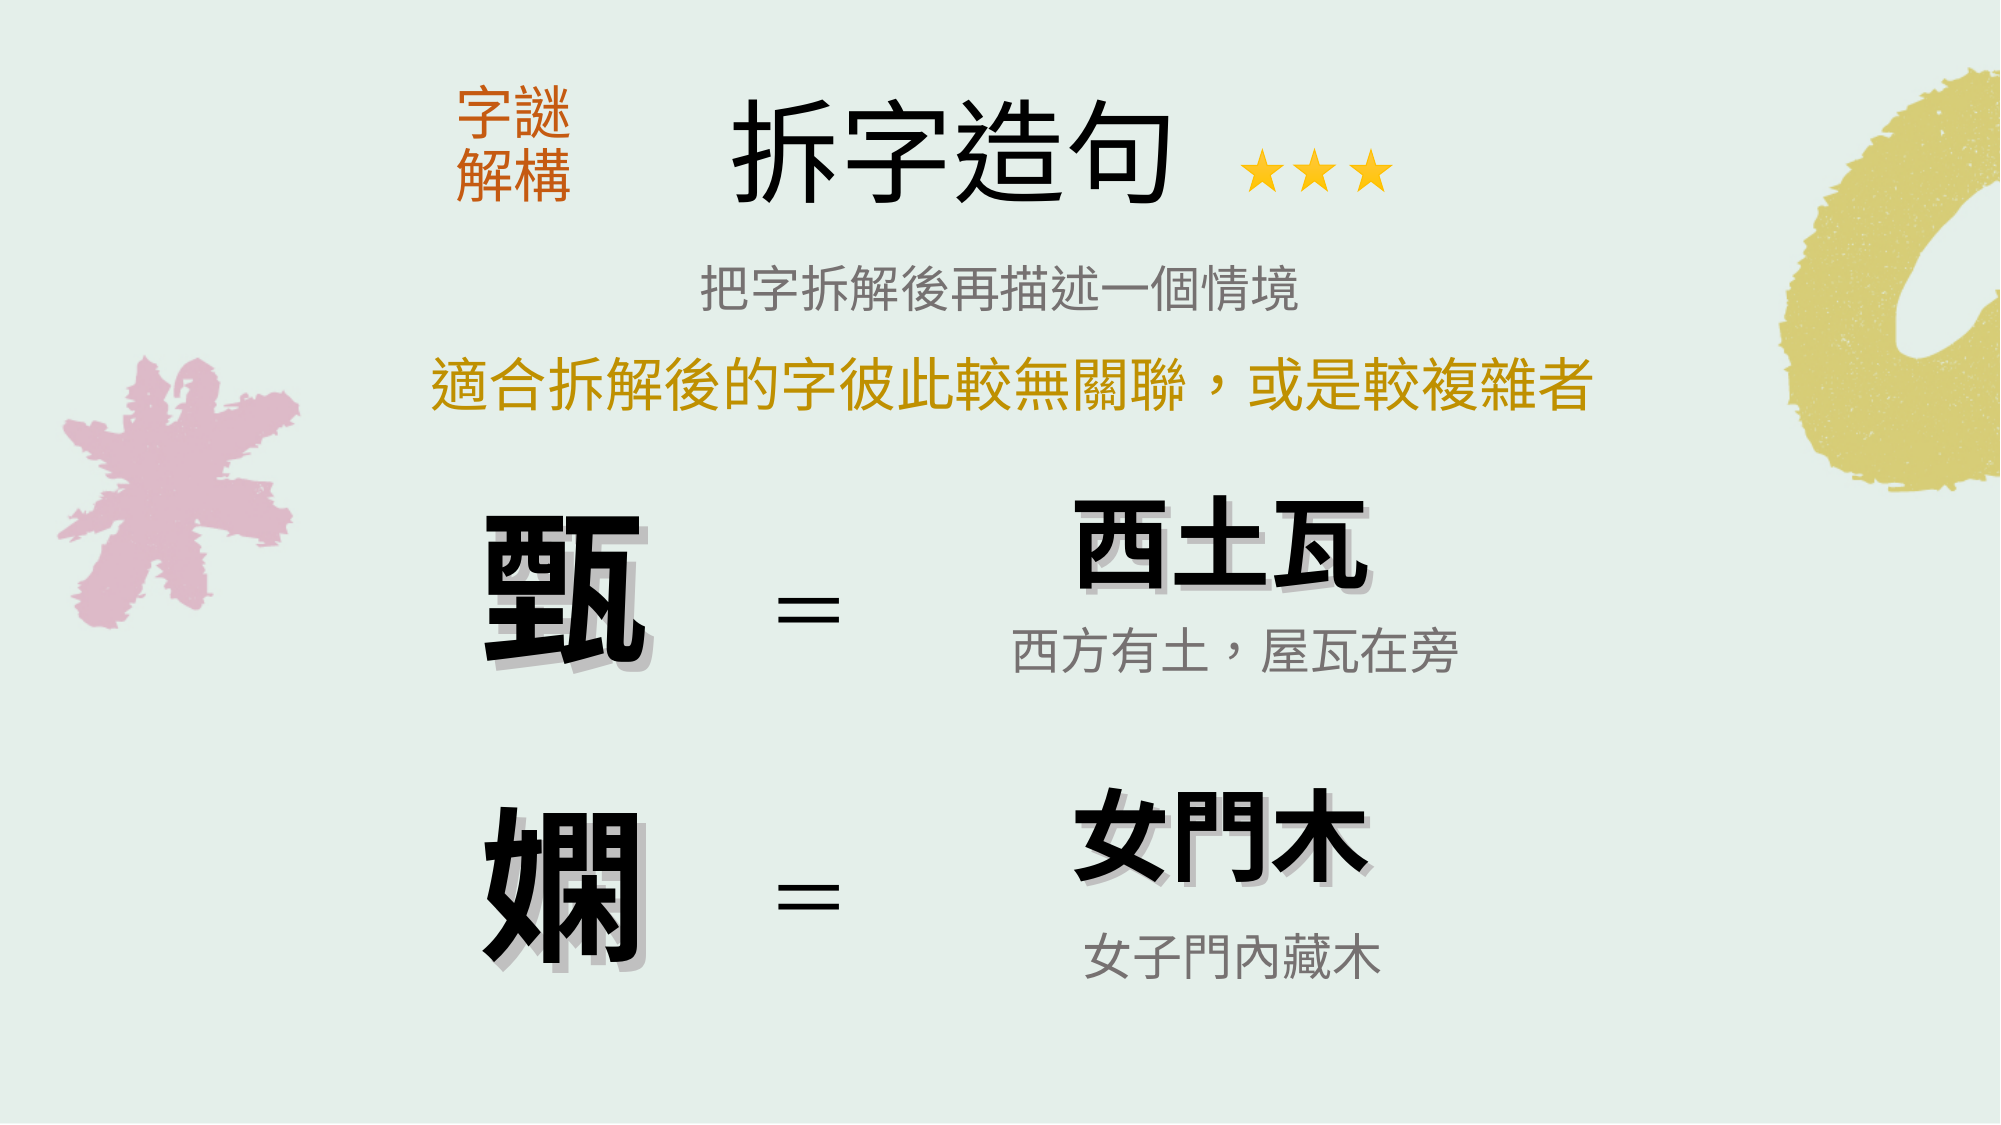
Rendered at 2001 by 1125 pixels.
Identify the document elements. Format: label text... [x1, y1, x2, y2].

title 字謎 解構 [401, 59, 626, 235]
text_box 西土瓦 [894, 487, 1547, 610]
text_box 甄 [429, 497, 697, 744]
text_box 嫻 [429, 797, 697, 1022]
text_box 拆字造句 [611, 74, 1296, 224]
picture [0, 0, 2000, 1125]
text_box [1241, 149, 1283, 191]
text_box [1350, 149, 1392, 191]
text_box 把字拆解後再描述一個情境 [600, 250, 1400, 325]
text_box 適合拆解後的字彼此較無關聯，或是較複雜者 [378, 341, 1649, 426]
text_box 女門木 [894, 779, 1547, 918]
text_box [1296, 149, 1335, 191]
text_box ＝ [725, 552, 895, 667]
text_box 西方有土，屋瓦在旁 [835, 612, 1636, 687]
text_box 女子門內藏木 [832, 918, 1633, 993]
text_box ＝ [725, 838, 894, 954]
